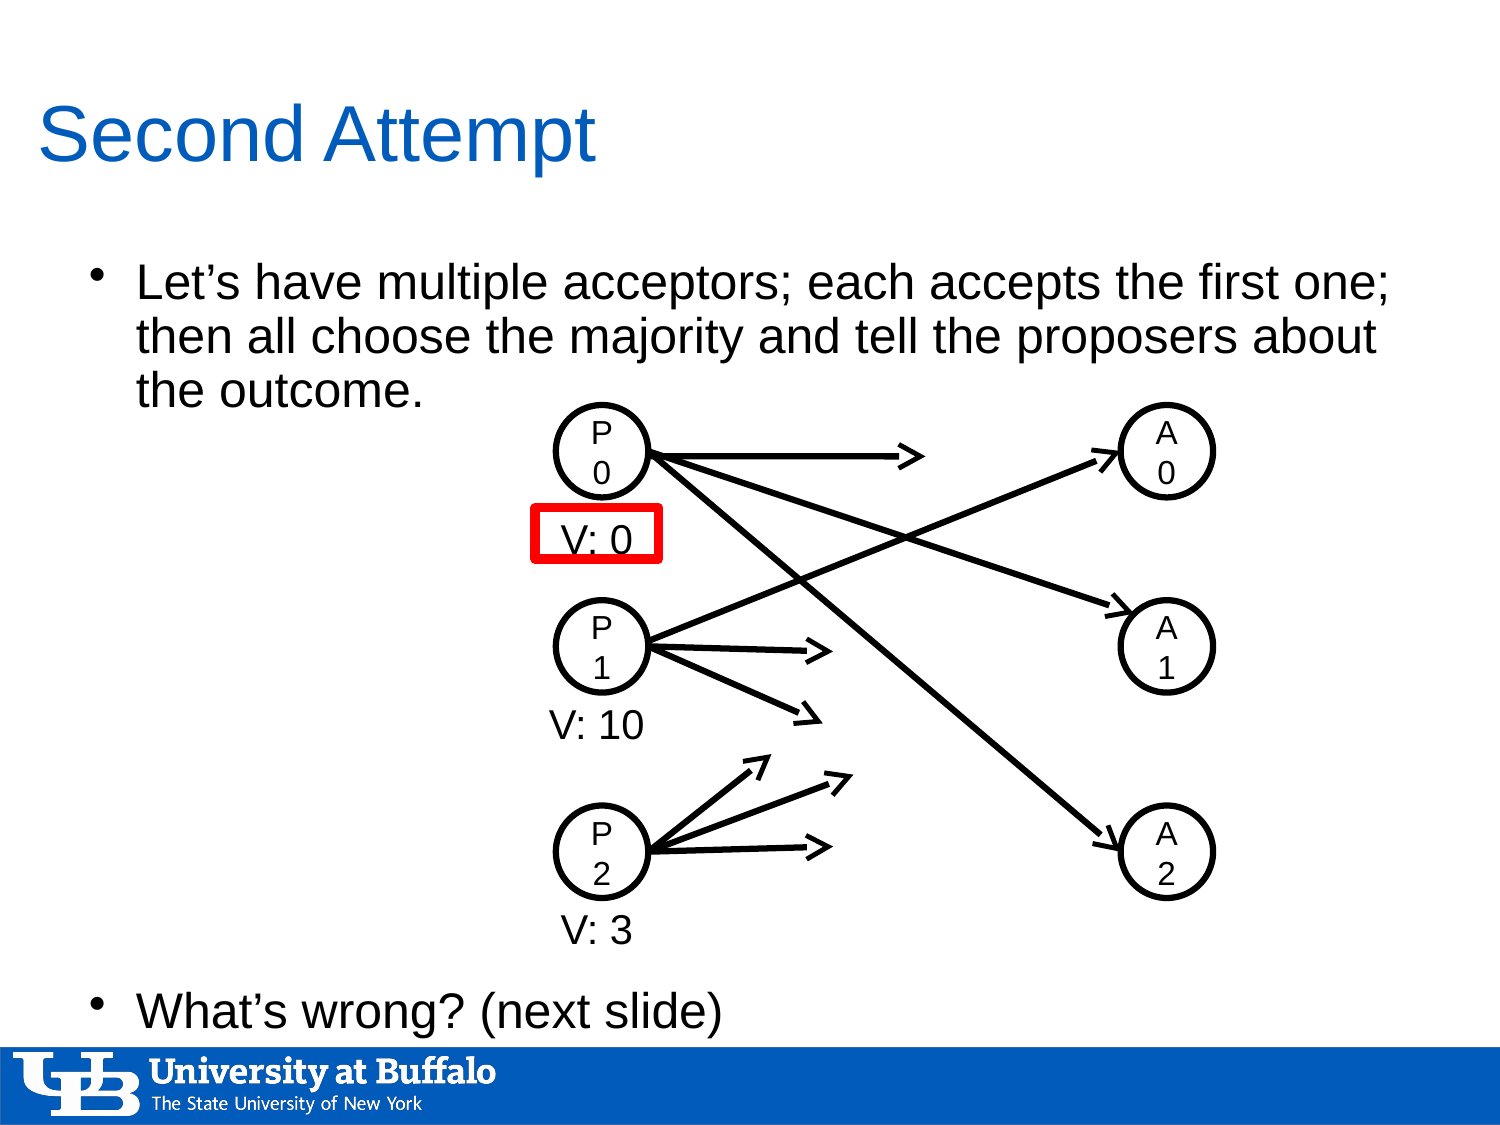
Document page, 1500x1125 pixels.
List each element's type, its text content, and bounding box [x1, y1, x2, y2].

list Let’s have multiple acceptors; each accepts the first one; then all choose the majority and tell the proposers about the outcome. What’s wrong? (next slide) [73, 249, 1424, 902]
text_box V: 0 [614, 528, 627, 551]
text_box P2 [555, 805, 649, 895]
text_box A0 [1120, 404, 1214, 498]
text_box V: 0 [540, 512, 654, 554]
text_box [648, 451, 1135, 852]
text_box [648, 646, 834, 724]
picture [13, 1052, 496, 1116]
text_box V: 10 [525, 690, 669, 755]
text_box P1 [555, 600, 649, 690]
text_box A2 [1120, 805, 1214, 898]
text_box P0 [555, 404, 649, 498]
text_box A1 [1120, 600, 1214, 693]
title Second Attempt [37, 40, 1388, 228]
text_box V: 3 [525, 895, 669, 961]
text_box V: 0 [525, 505, 669, 571]
text_box [648, 754, 854, 852]
